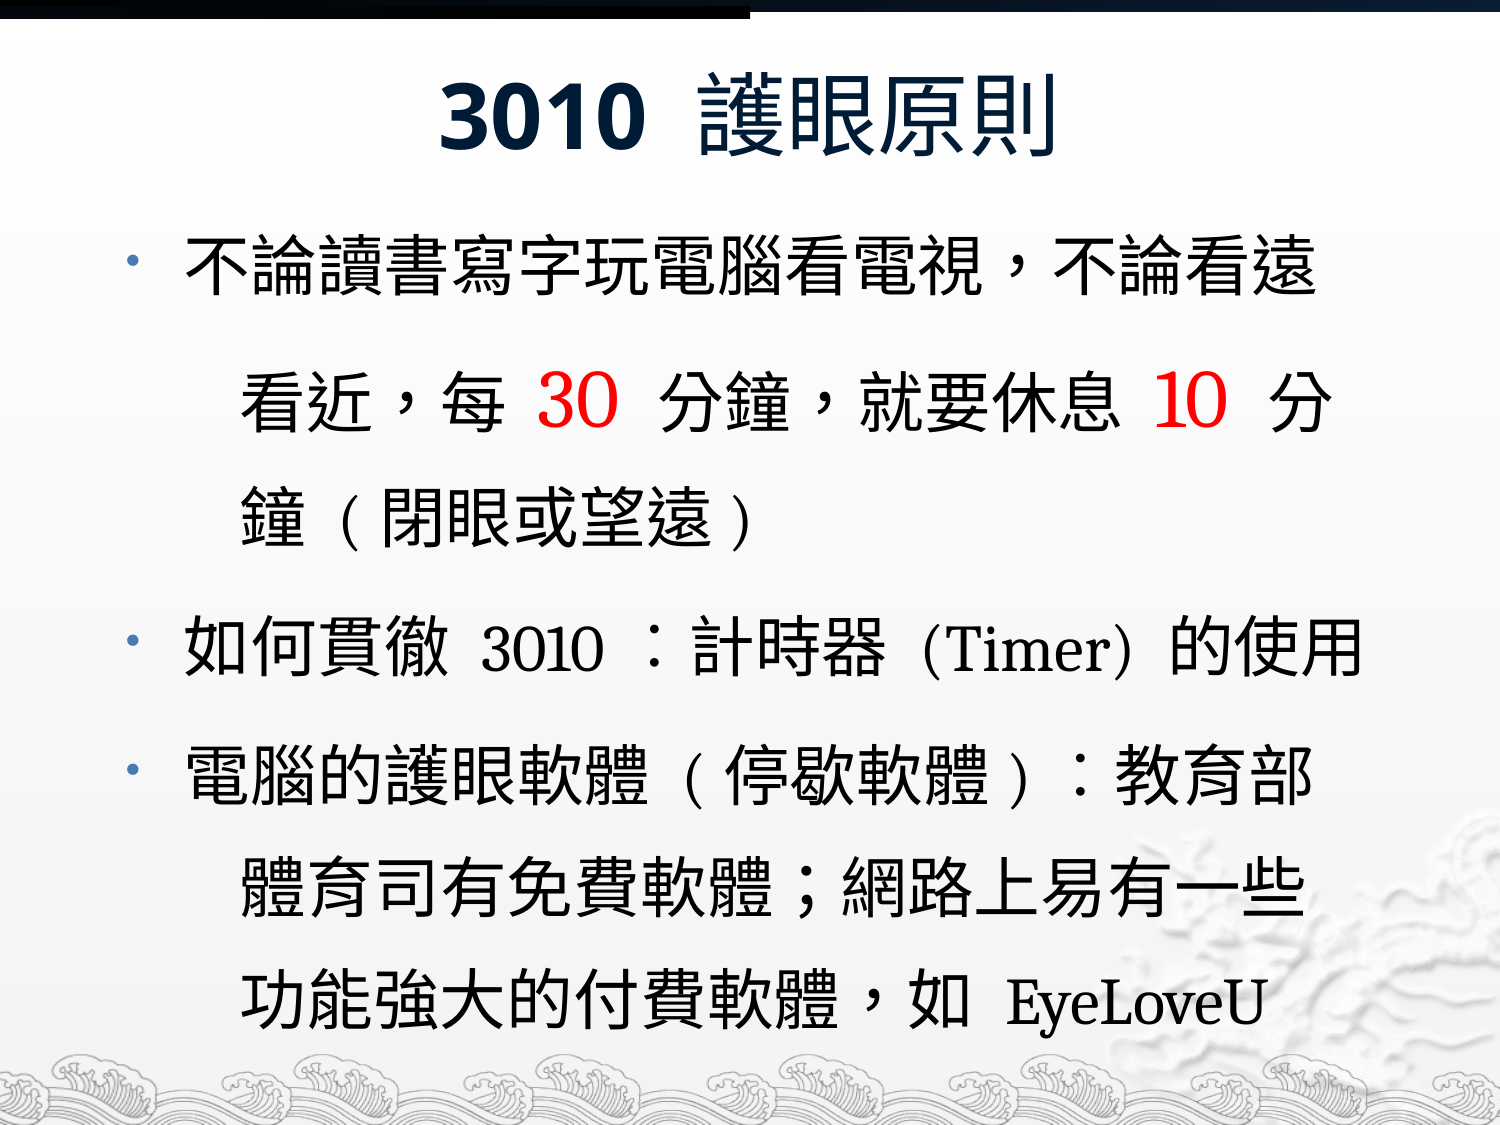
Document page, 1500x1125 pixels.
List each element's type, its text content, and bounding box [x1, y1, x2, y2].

title 3010 護眼原則 [112, 19, 1388, 184]
list 不論讀書寫字玩電腦看電視，不論看遠看近，每 30 分鐘，就要休息 10 分鐘 (閉眼或望遠) 如何貫徹 3010︰計時器 (Timer) 的使用 電腦的護眼軟體 (停歇軟體)︰教育部體育司有免費軟體；網路上易有一些功能強大的付費軟體，如 EyeLoveU [112, 184, 1388, 1059]
